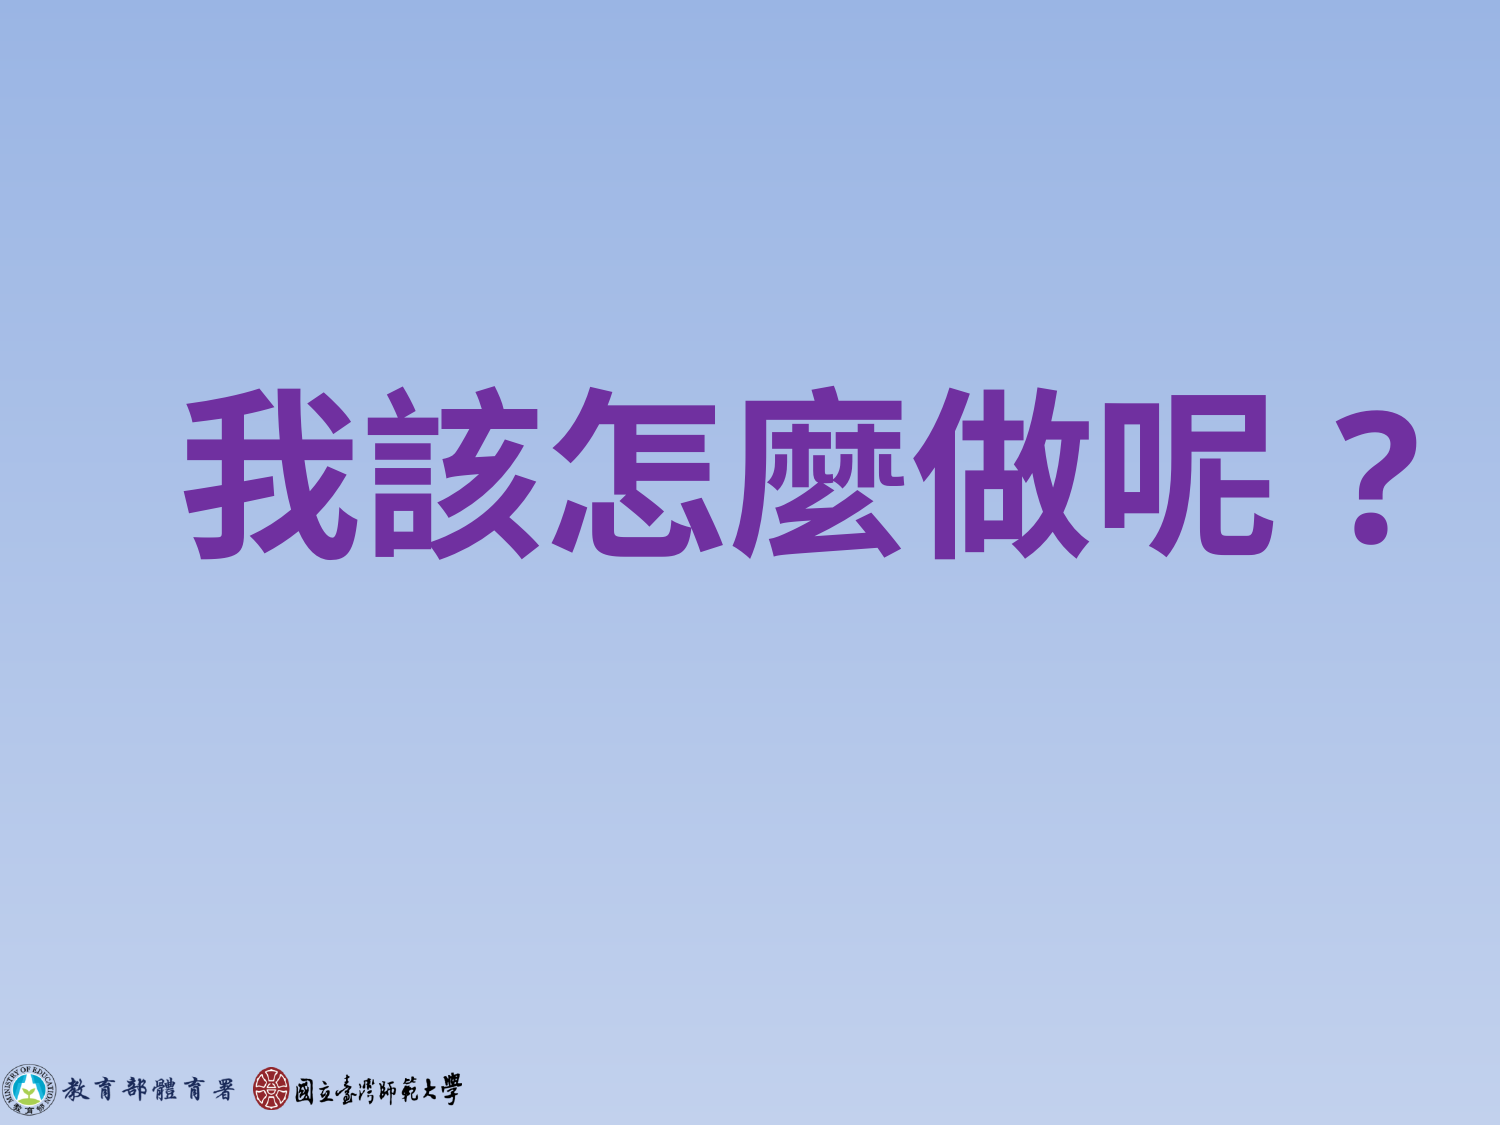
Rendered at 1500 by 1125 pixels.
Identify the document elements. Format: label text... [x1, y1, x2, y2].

title 我該怎麼做呢? [112, 349, 1388, 591]
